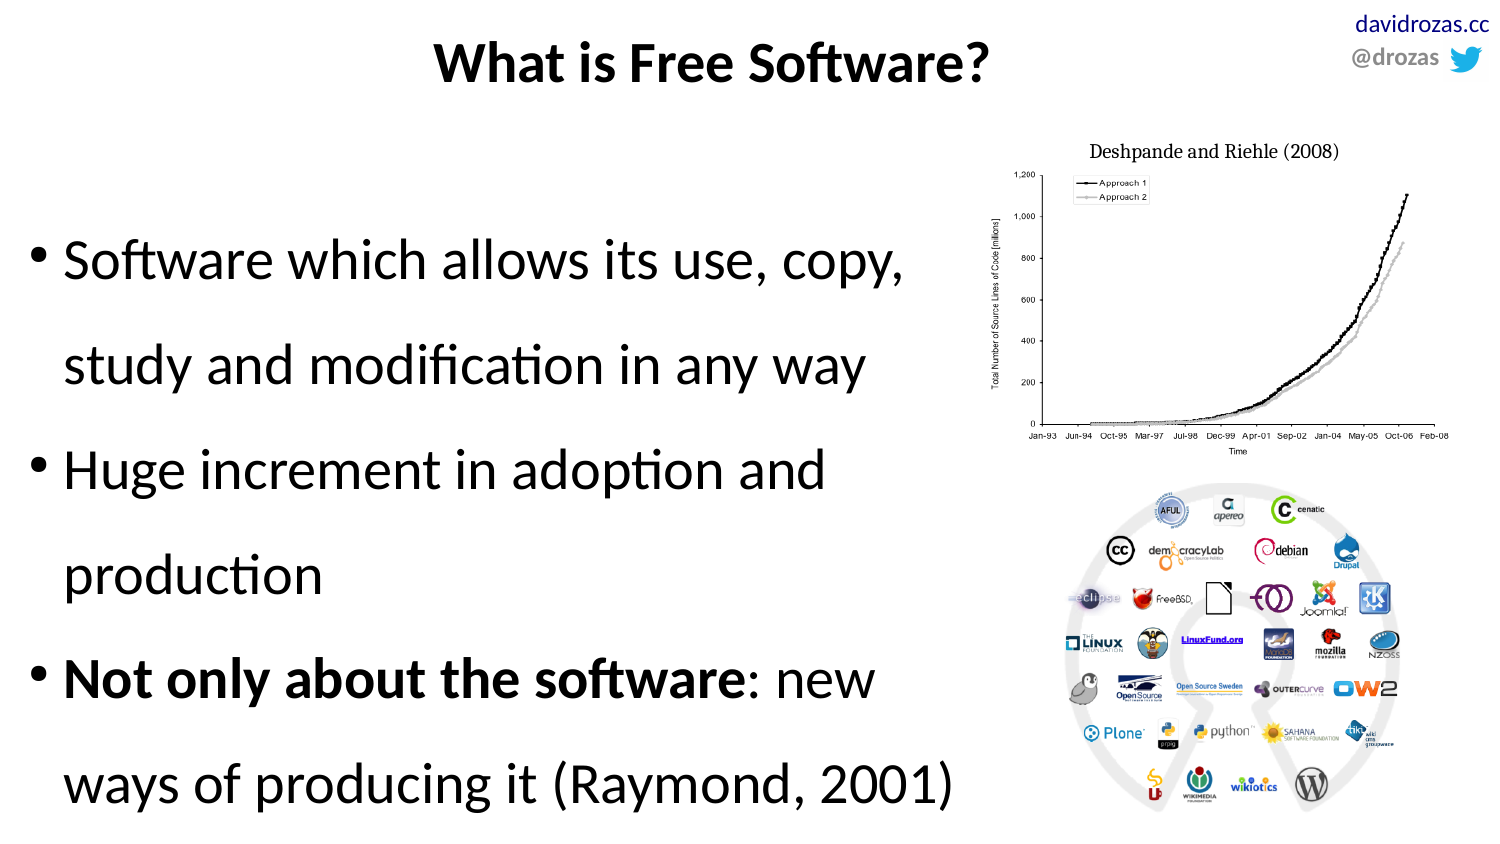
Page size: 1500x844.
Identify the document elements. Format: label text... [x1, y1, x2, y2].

title What is Free Software? [60, 15, 1366, 104]
picture [1062, 483, 1406, 815]
picture [1443, 46, 1489, 82]
picture [980, 148, 1465, 461]
text_box Deshpande and Riehle (2008) [1074, 132, 1465, 201]
text_box davidrozas.cc [1340, 5, 1500, 46]
subtitle Software which allows its use, copy, study and modification in any way Huge increment in adoption and production Not only about the software: new ways of producing it (Raymond, 2001) [15, 180, 993, 826]
text_box @drozas [1330, 37, 1443, 73]
